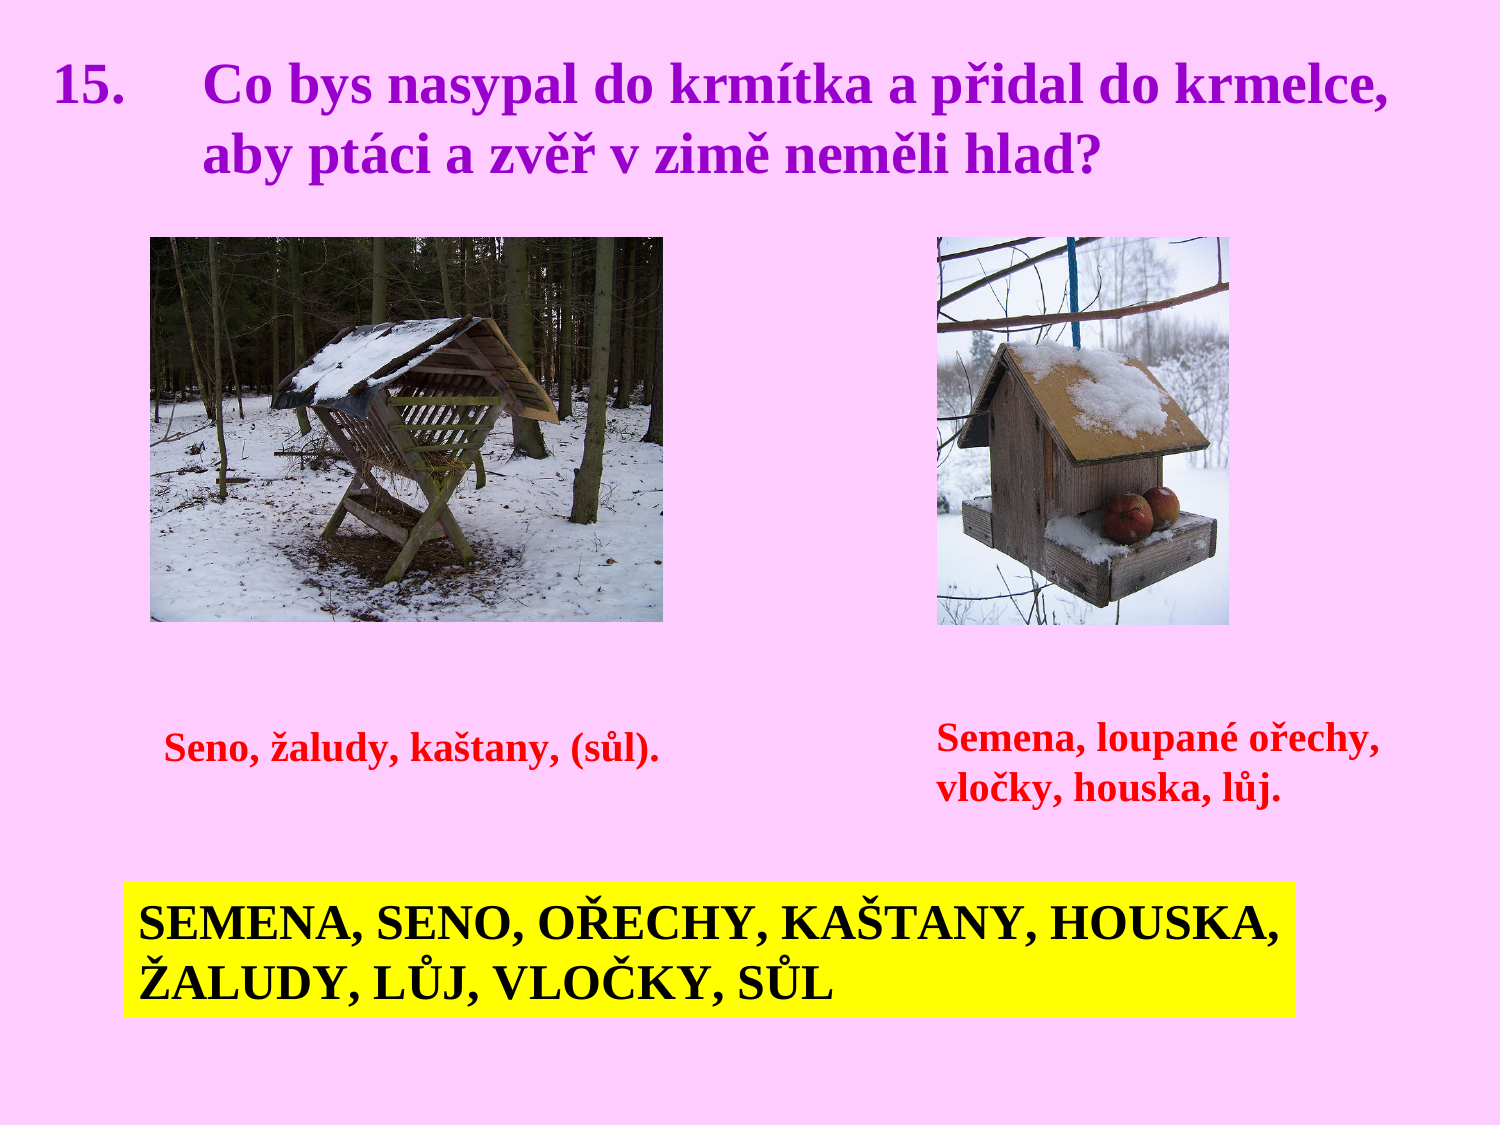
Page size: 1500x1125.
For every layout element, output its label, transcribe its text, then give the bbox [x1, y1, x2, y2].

text_box SEMENA, SENO, OŘECHY, KAŠTANY, HOUSKA, ŽALUDY, LŮJ, VLOČKY, SŮL [123, 881, 1296, 1018]
text_box Semena, loupané ořechy, vločky, houska, lůj. [921, 702, 1396, 818]
text_box Seno, žaludy, kaštany, (sůl). [148, 712, 676, 778]
picture [150, 237, 663, 622]
picture [937, 237, 1229, 625]
text_box 15. Co bys nasypal do krmítka a přidal do krmelce, aby ptáci a zvěř v zimě neměli hlad? [37, 37, 1406, 193]
